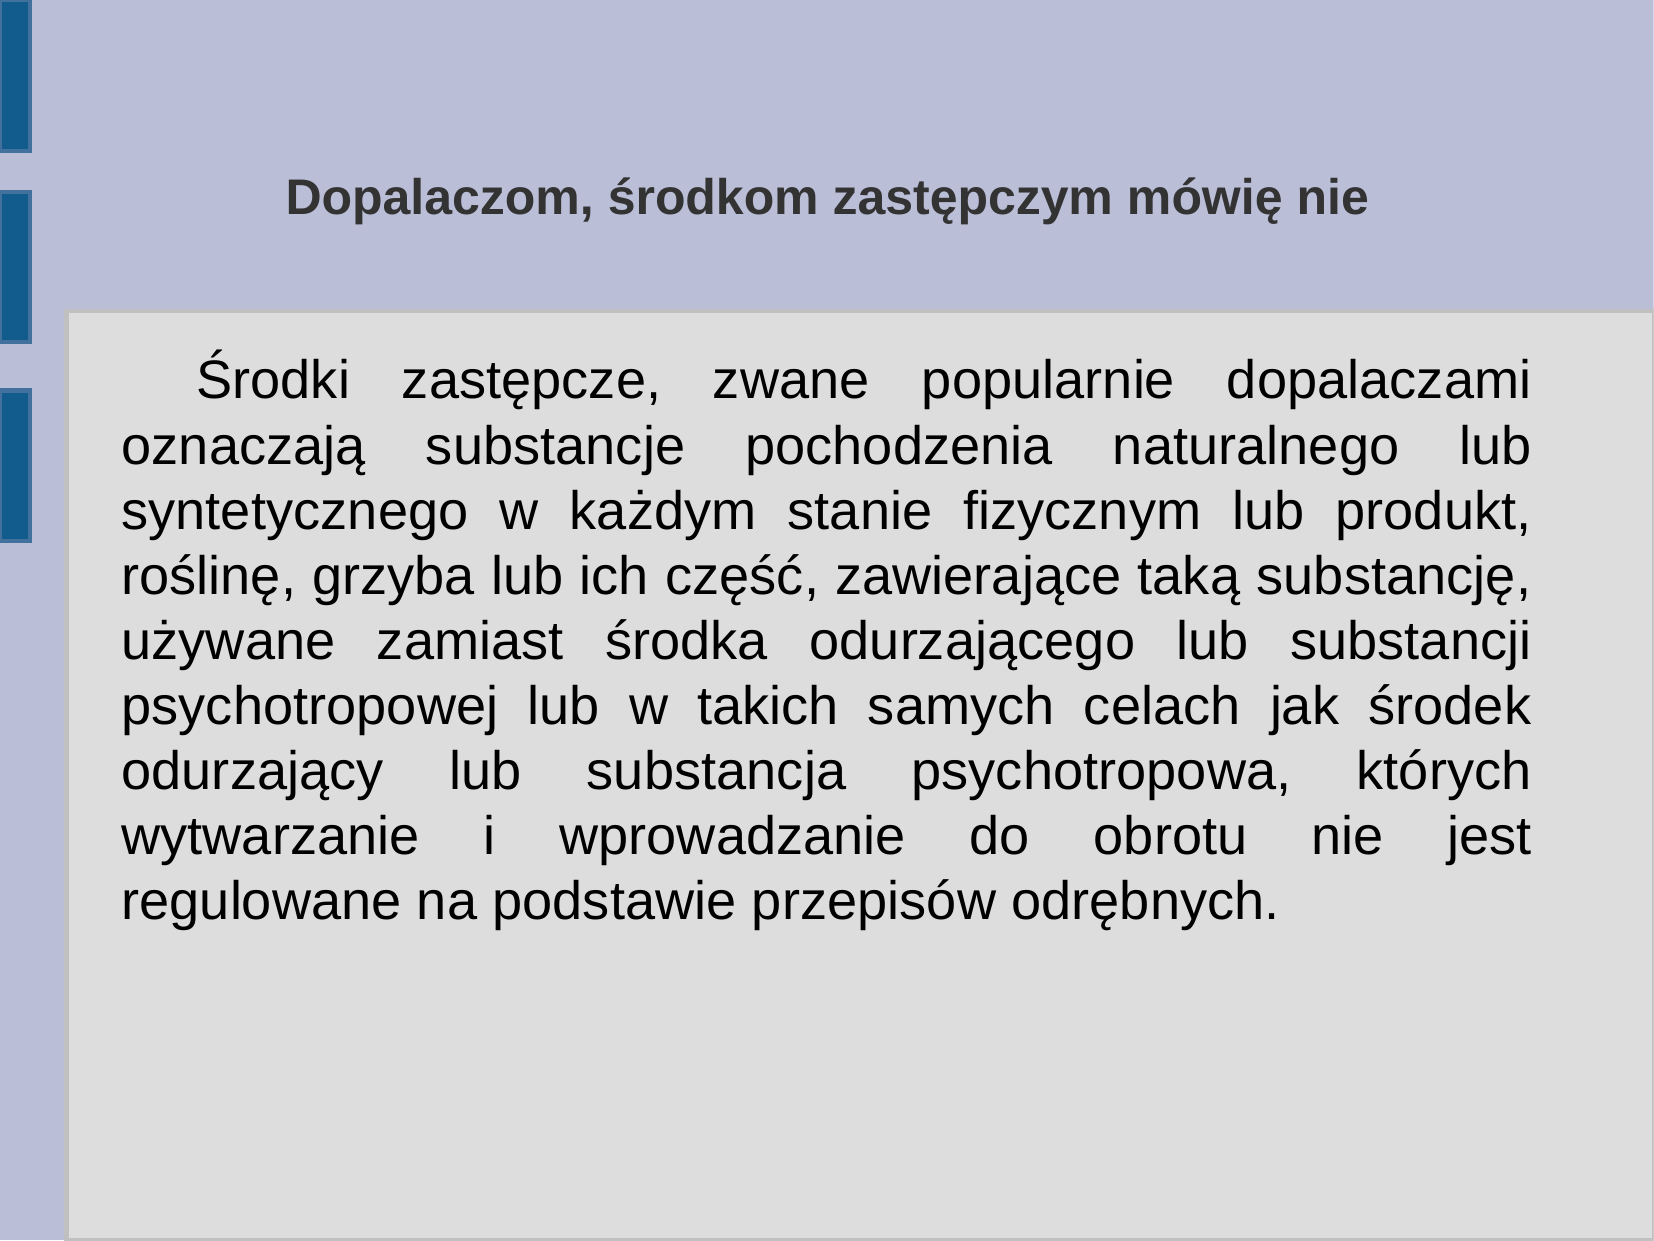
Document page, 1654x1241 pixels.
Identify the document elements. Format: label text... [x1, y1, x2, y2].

list Środki zastępcze, zwane popularnie dopalaczami oznaczają substancje pochodzenia naturalnego lub syntetycznego w każdym stanie fizycznym lub produkt, roślinę, grzyba lub ich część, zawierające taką substancję, używane zamiast środka odurzającego lub substancji psychotropowej lub w takich samych celach jak środek odurzający lub substancja psychotropowa, których wytwarzanie i wprowadzanie do obrotu nie jest regulowane na podstawie przepisów odrębnych. [121, 344, 1534, 1127]
title Dopalaczom, środkom zastępczym mówię nie [121, 91, 1534, 299]
